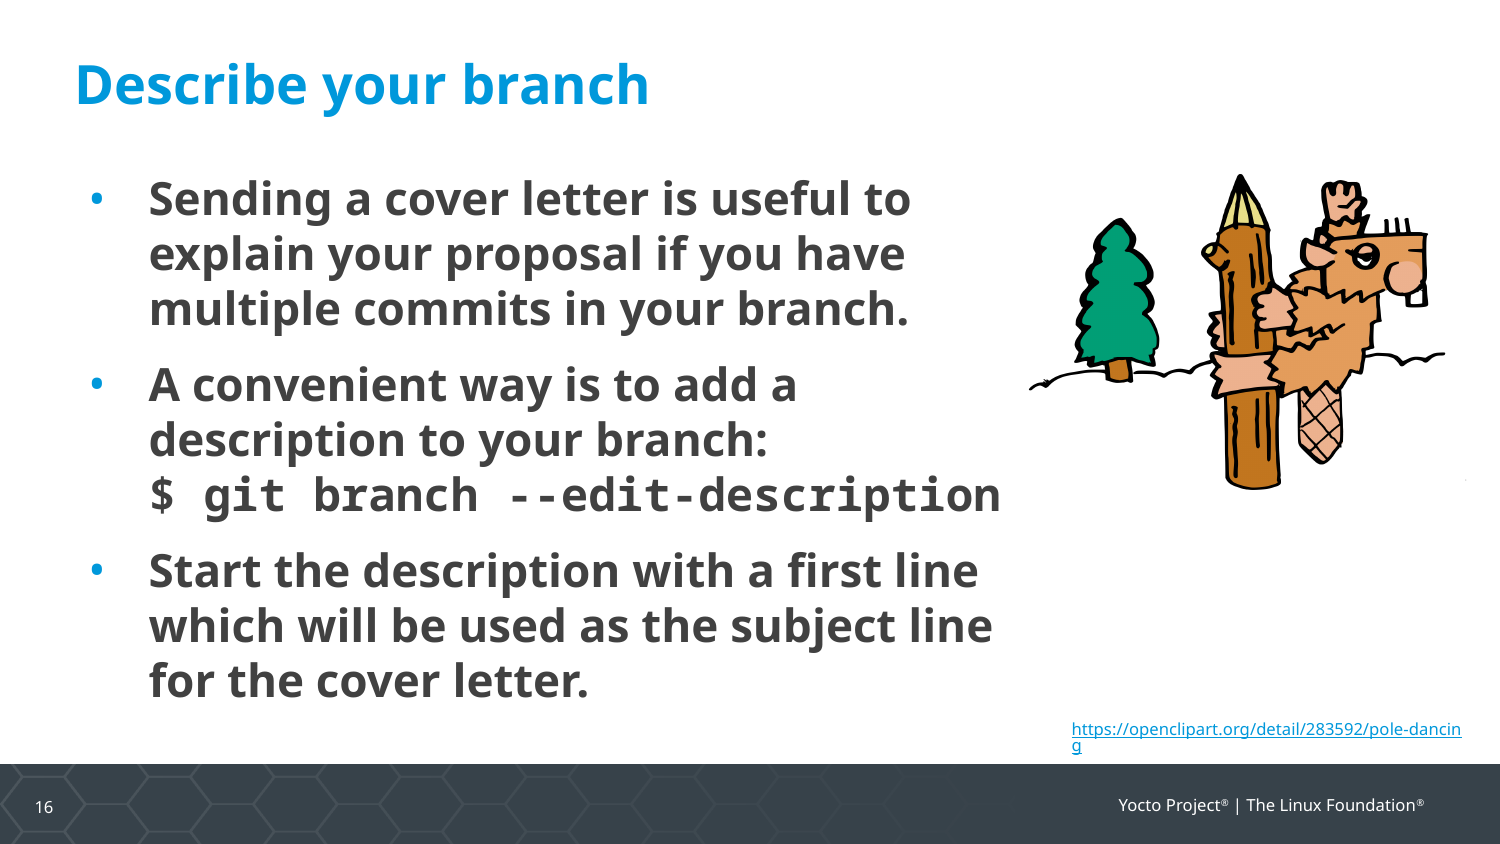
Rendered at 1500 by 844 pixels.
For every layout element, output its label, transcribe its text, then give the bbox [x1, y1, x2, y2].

picture [0, 0, 1500, 844]
text_box https://openclipart.org/detail/283592/pole-dancing [1056, 703, 1478, 757]
list Sending a cover letter is useful to explain your proposal if you have multiple commits in your branch. A convenient way is to add a description to your branch: $ git branch --edit-description Start the description with a first line which will be used as the subject line for the cover letter. [73, 169, 1006, 728]
title Describe your branch [74, 50, 1425, 160]
